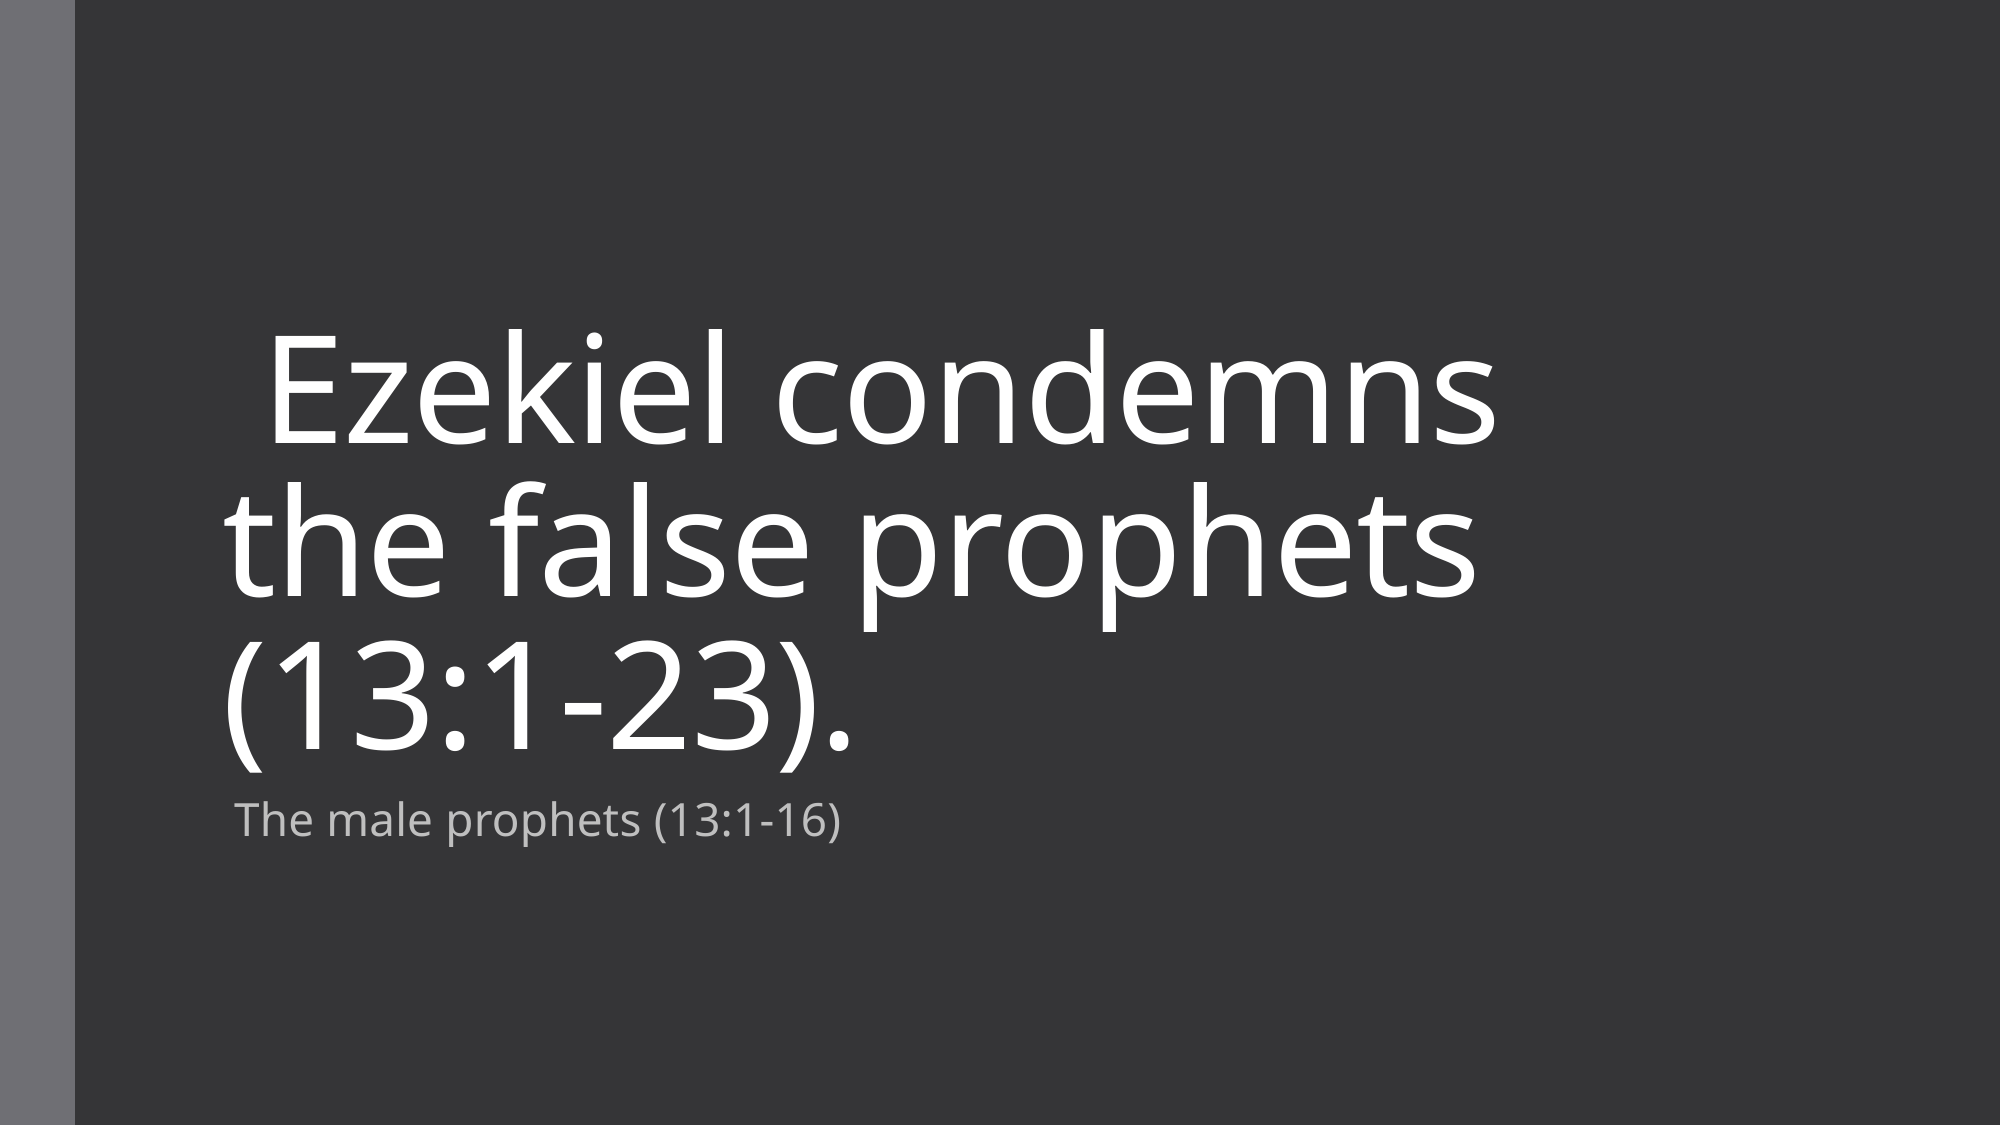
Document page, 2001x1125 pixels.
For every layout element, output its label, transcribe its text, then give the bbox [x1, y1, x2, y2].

subtitle The male prophets (13:1-16) [206, 787, 1752, 1066]
title Ezekiel condemns the false prophets (13:1-23). [206, 124, 1752, 787]
